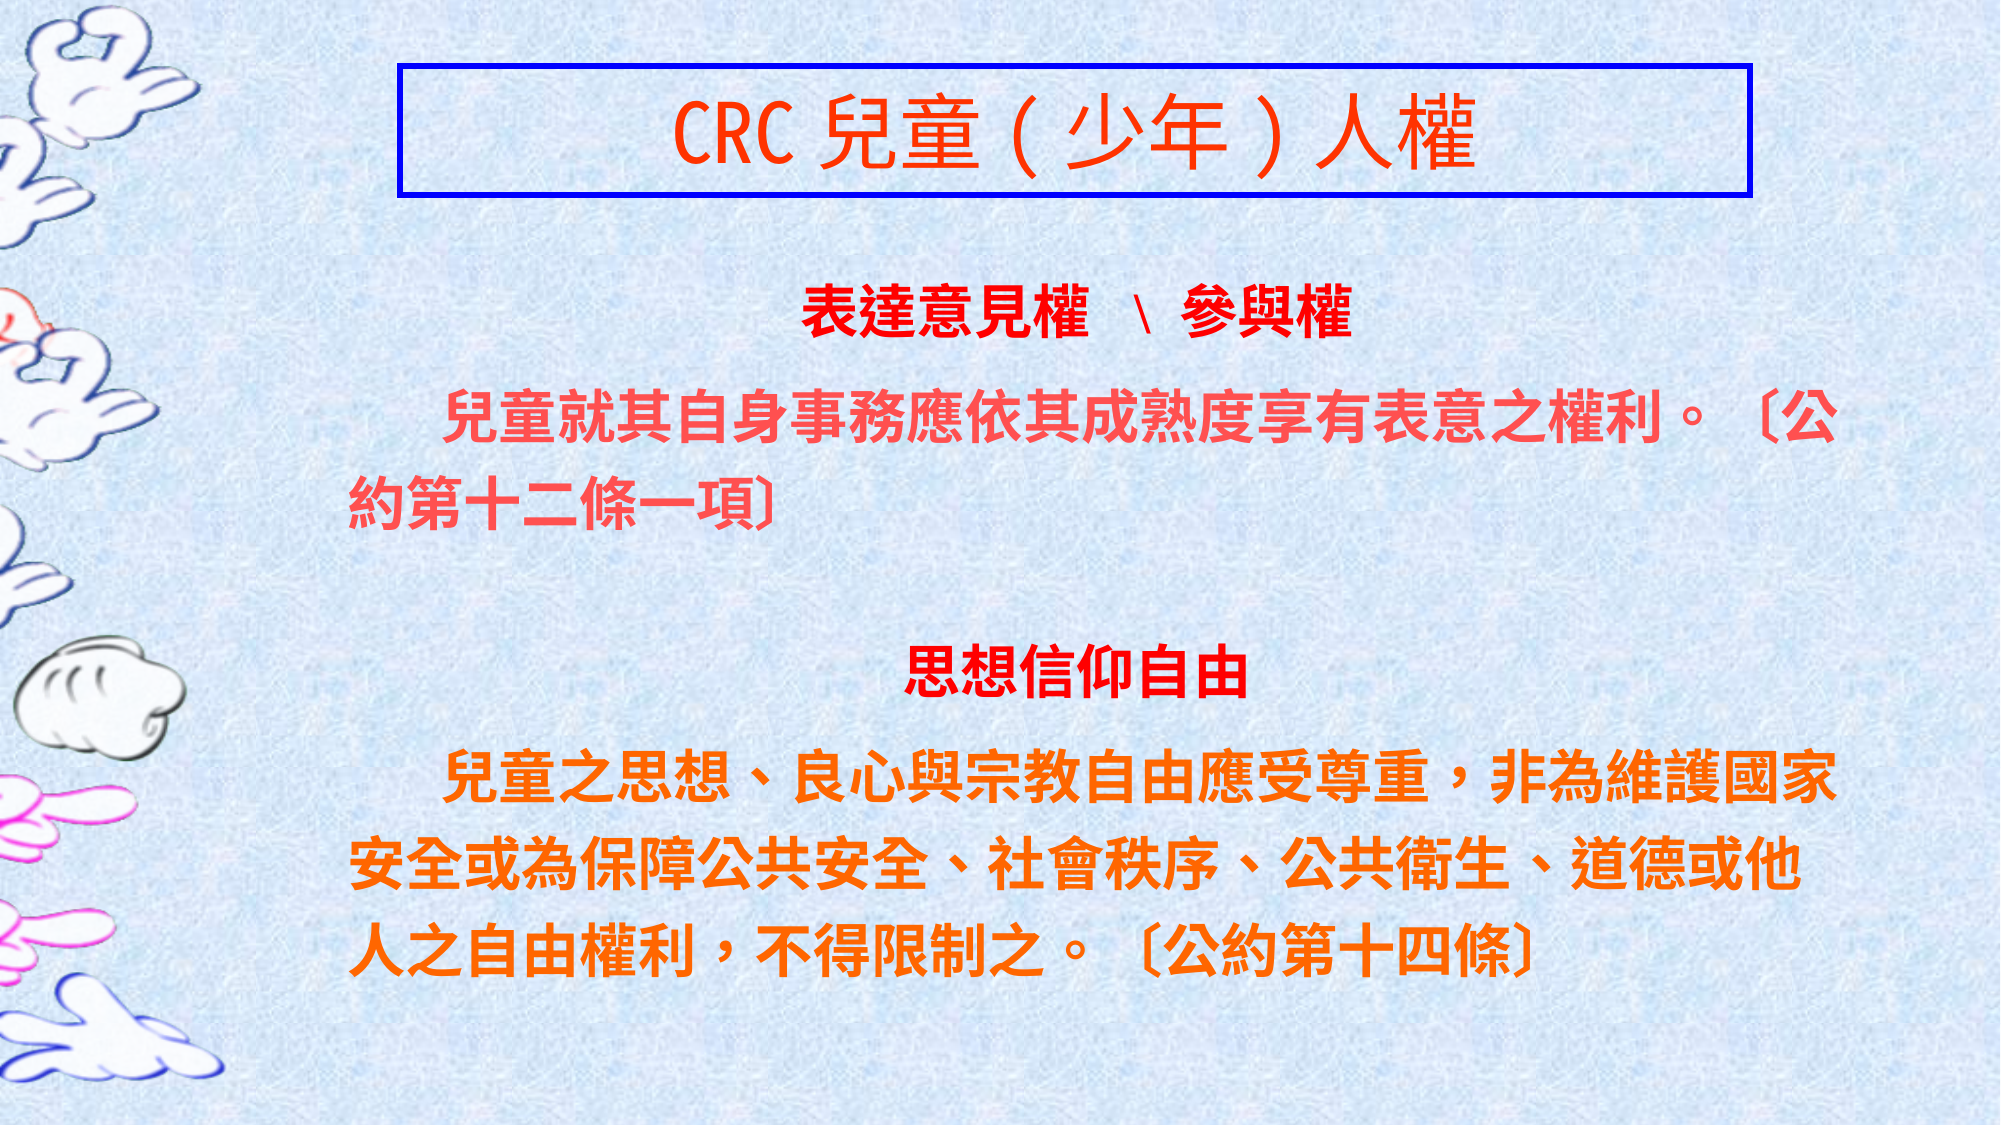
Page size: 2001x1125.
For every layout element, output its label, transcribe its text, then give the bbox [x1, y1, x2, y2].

picture [0, 0, 2001, 1125]
title CRC兒童(少年)人權 [399, 66, 1750, 196]
list 表達意見權 \ 參與權 兒童就其自身事務應依其成熟度享有表意之權利。〔公約第十二條一項〕 思想信仰自由 兒童之思想、良心與宗教自由應受尊重，非為維護國家安全或為保障公共安全、社會秩序、公共衛生、道德或他人之自由權利，不得限制之。〔公約第十四條〕 [294, 249, 1860, 1000]
